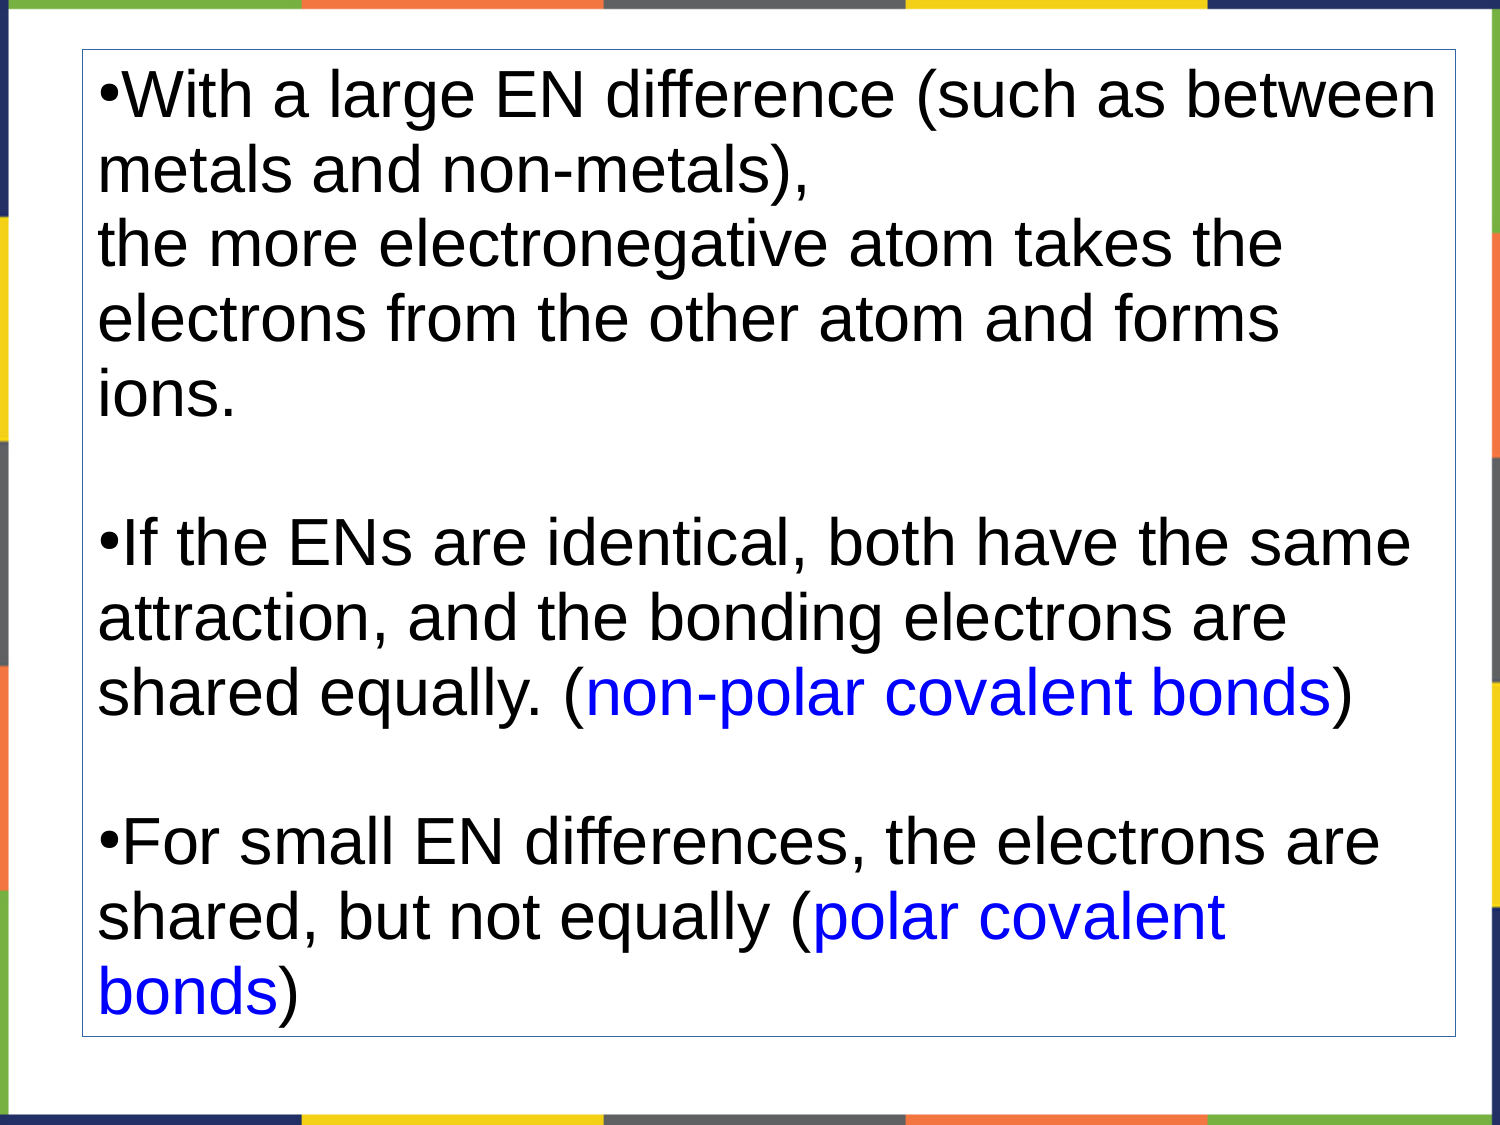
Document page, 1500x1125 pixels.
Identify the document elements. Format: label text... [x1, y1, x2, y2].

text_box With a large EN difference (such as between metals and non-metals), the more electronegative atom takes the electrons from the other atom and forms ions. If the ENs are identical, both have the same attraction, and the bonding electrons are shared equally. (non-polar covalent bonds) For small EN differences, the electrons are shared, but not equally (polar covalent bonds) [82, 49, 1456, 1021]
picture [0, 0, 1500, 1125]
